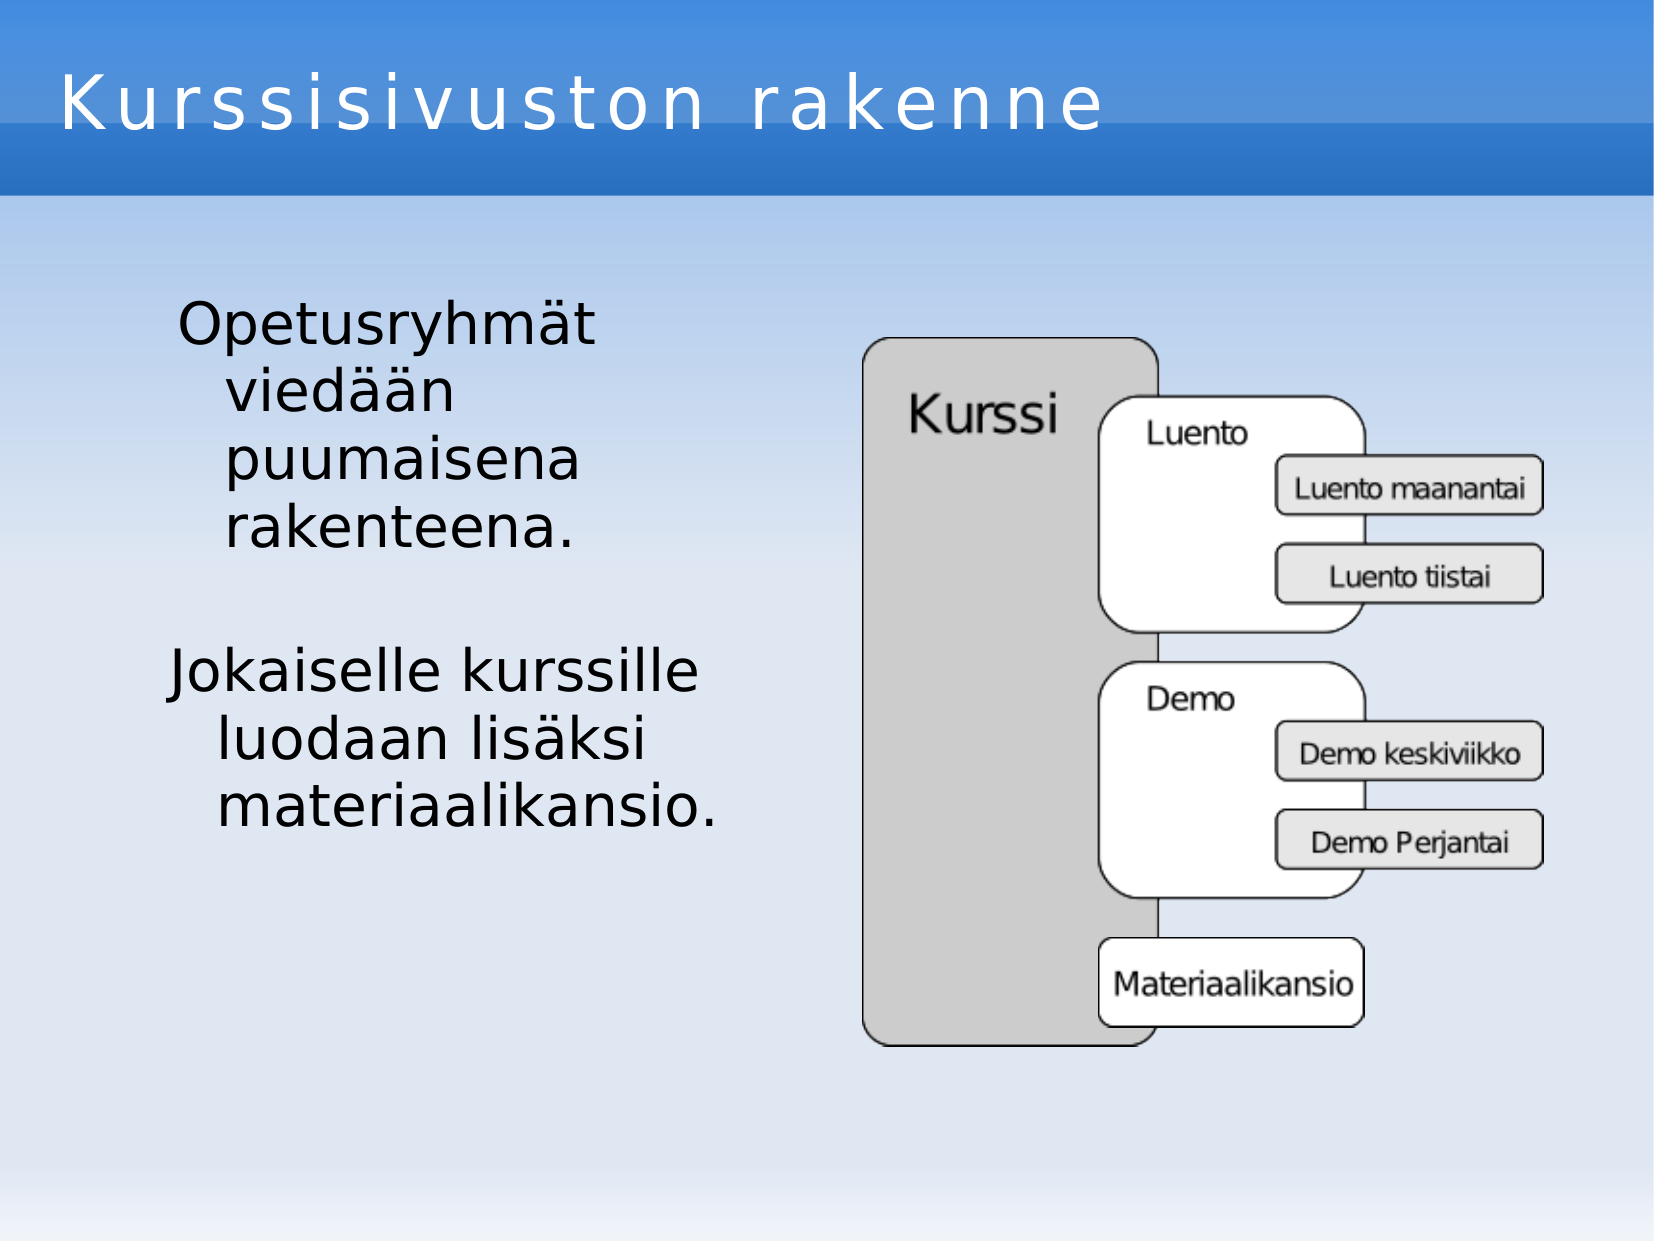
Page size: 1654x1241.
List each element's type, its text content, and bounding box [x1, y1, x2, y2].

picture [0, 0, 1654, 1241]
list Opetusryhmät viedään puumaisena rakenteena. [82, 290, 809, 601]
title Kurssisivuston rakenne [59, 29, 1270, 178]
list Jokaiselle kurssille luodaan lisäksi materiaalikansio. [75, 637, 802, 948]
